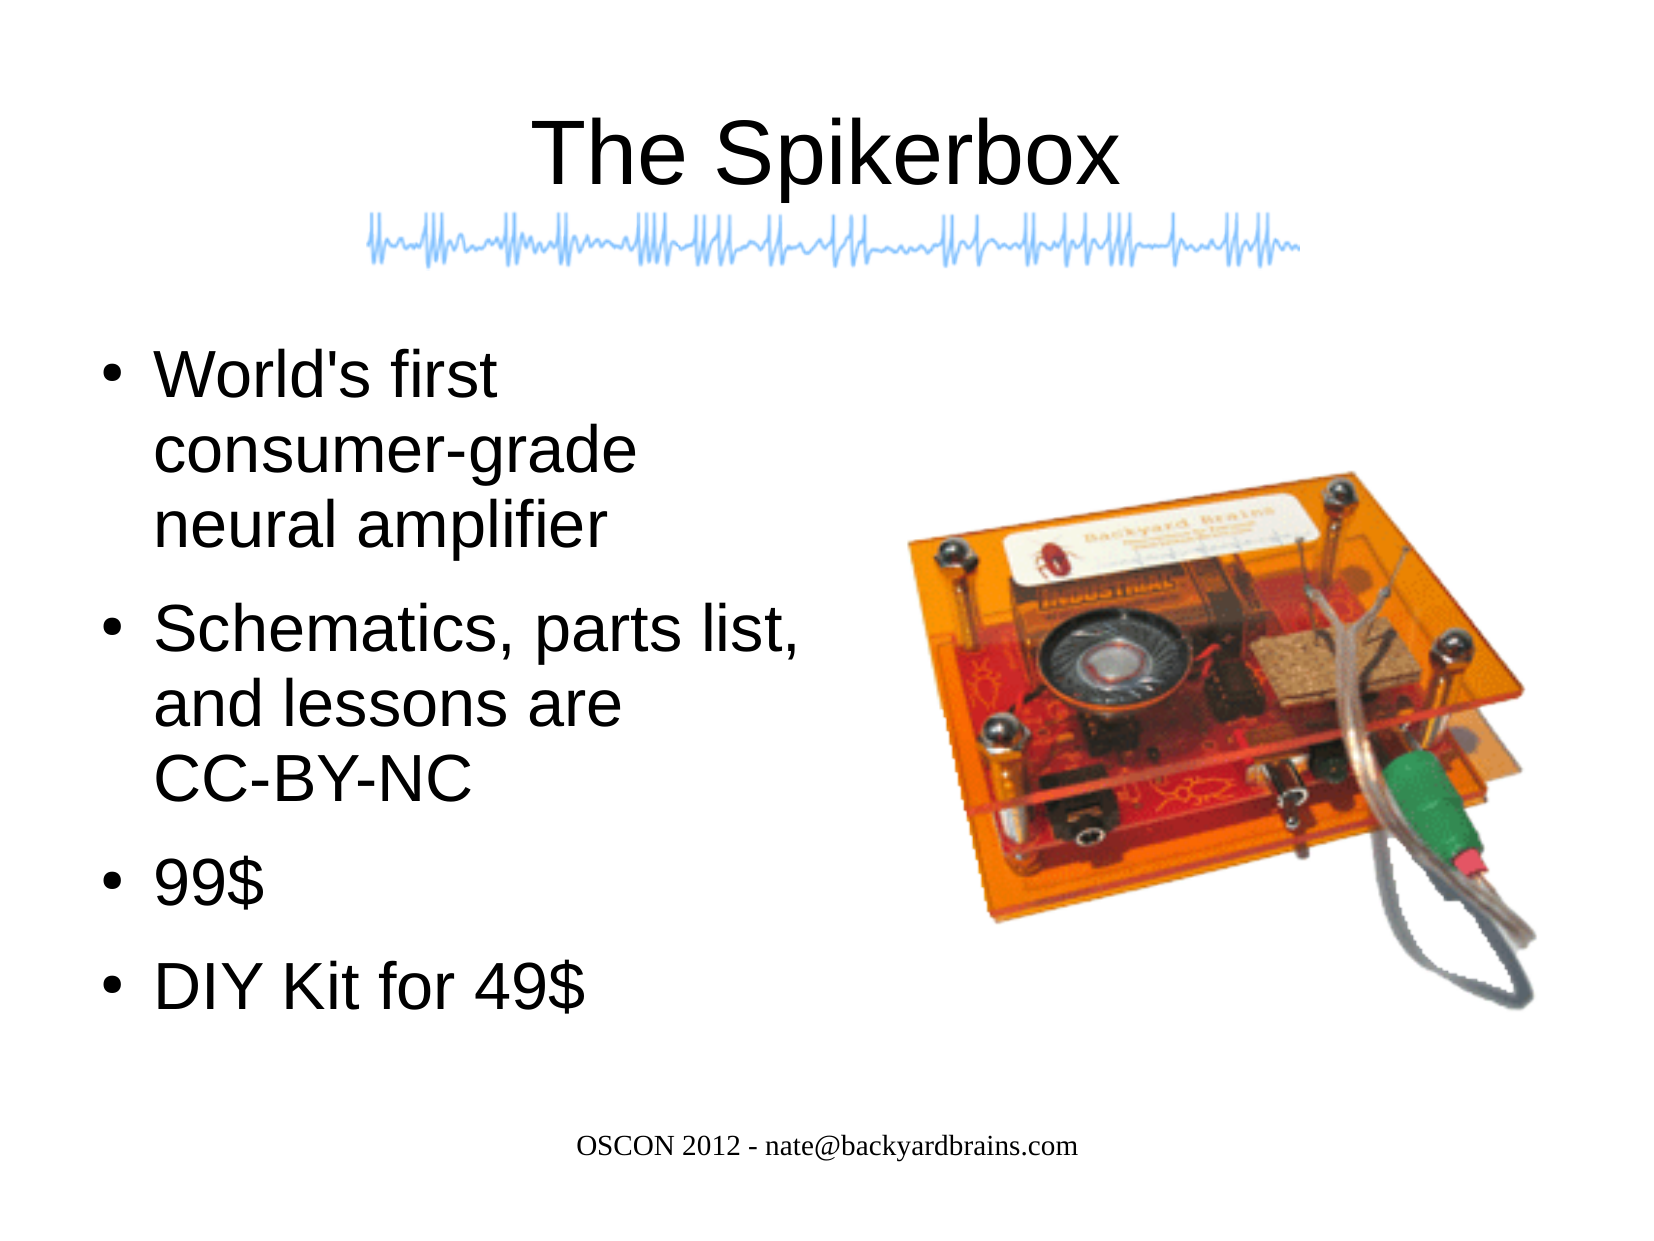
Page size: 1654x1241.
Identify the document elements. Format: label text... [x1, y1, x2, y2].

title The Spikerbox [82, 49, 1571, 257]
picture [366, 209, 1300, 271]
list World's first consumer-grade neural amplifier Schematics, parts list, and lessons are CC-BY-NC 99$ DIY Kit for 49$ [82, 337, 809, 1109]
picture [845, 423, 1572, 1023]
